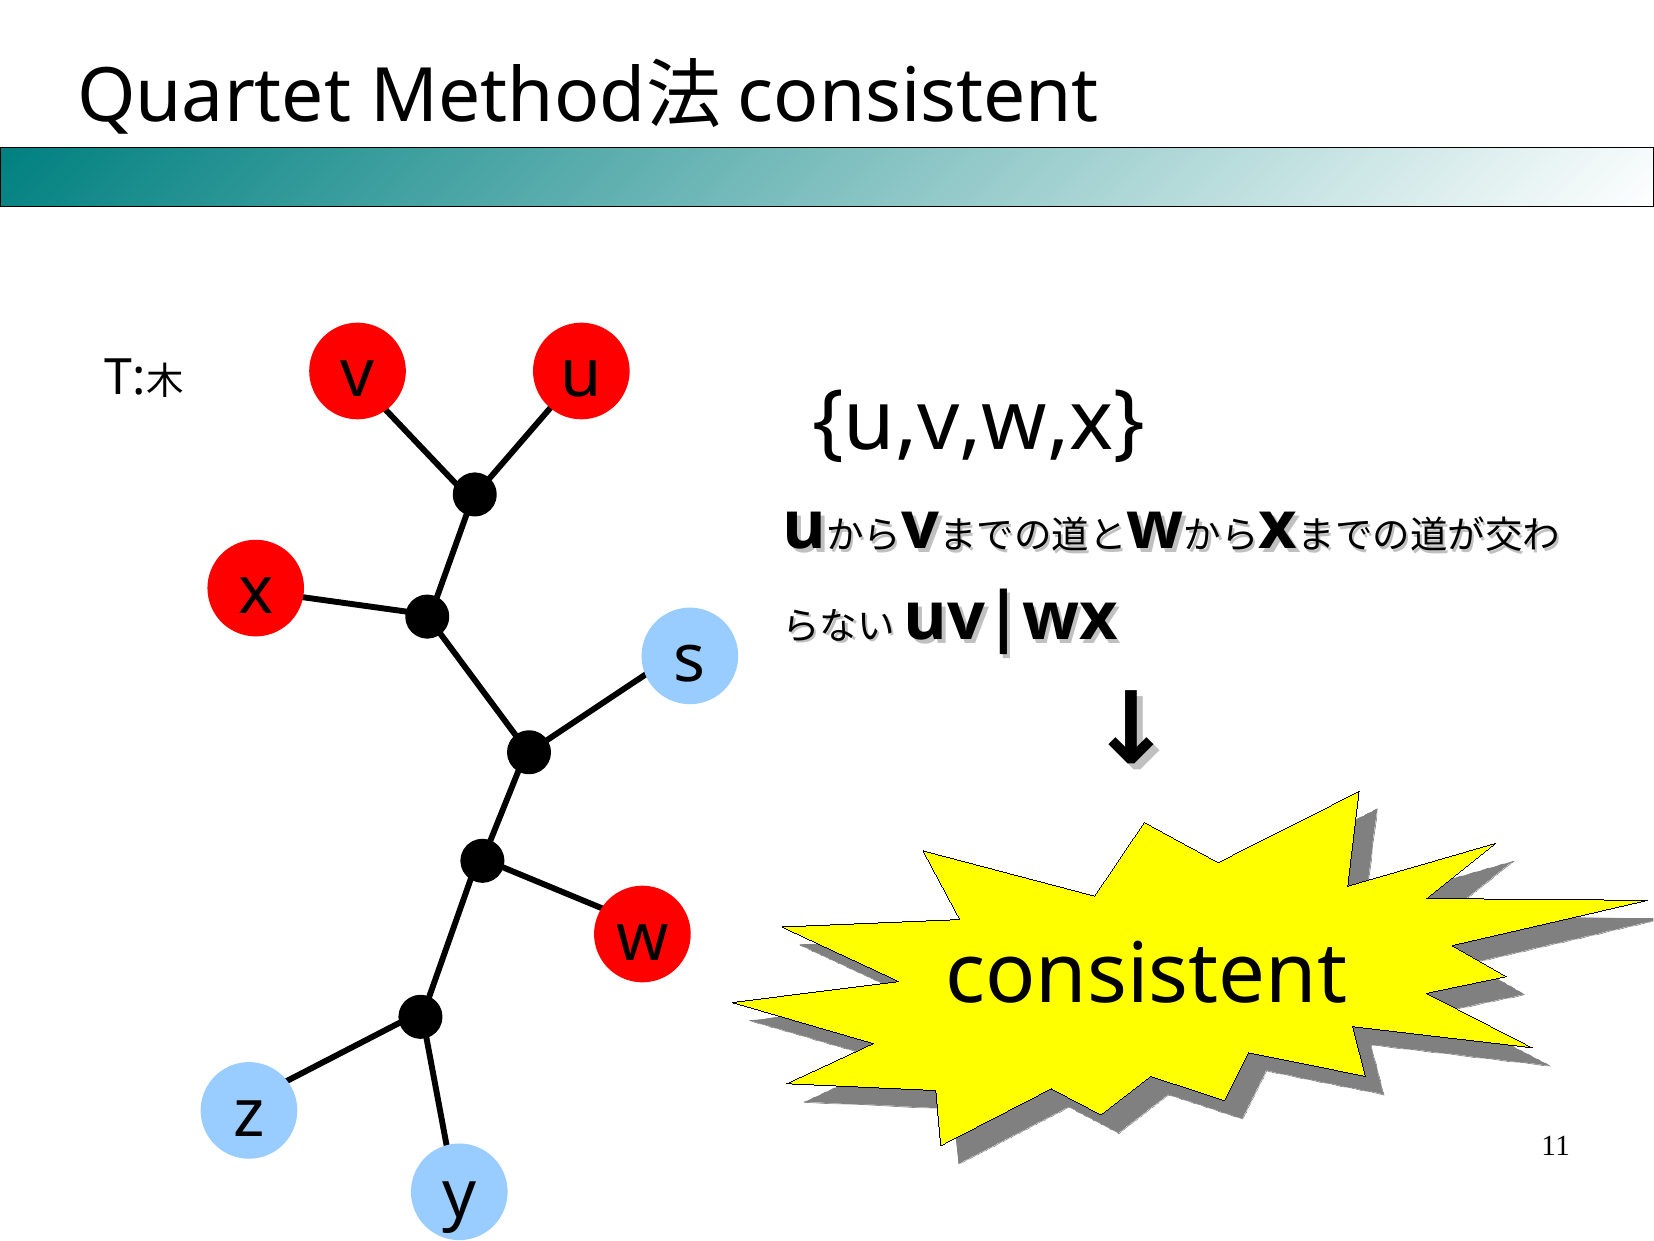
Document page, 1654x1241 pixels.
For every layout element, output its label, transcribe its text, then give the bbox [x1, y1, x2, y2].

text_box w [594, 885, 691, 983]
text_box y [410, 1143, 508, 1241]
text_box z [200, 1062, 298, 1159]
text_box T:木 [90, 333, 237, 403]
title Quartet Method法 consistent [77, 29, 1566, 149]
text_box v [309, 322, 406, 420]
text_box [411, 600, 444, 633]
text_box u [533, 322, 630, 420]
text_box {u,v,w,x} [797, 353, 1211, 458]
text_box [404, 1000, 437, 1033]
text_box consistent [732, 791, 1648, 1146]
text_box [512, 736, 546, 769]
text_box [466, 844, 499, 877]
text_box ↓ [1074, 649, 1211, 772]
text_box s [641, 607, 739, 705]
text_box [458, 478, 491, 511]
text_box uからvまでの道とwからxまでの道が交わらない uv|wx [767, 470, 1583, 629]
text_box x [207, 539, 305, 637]
